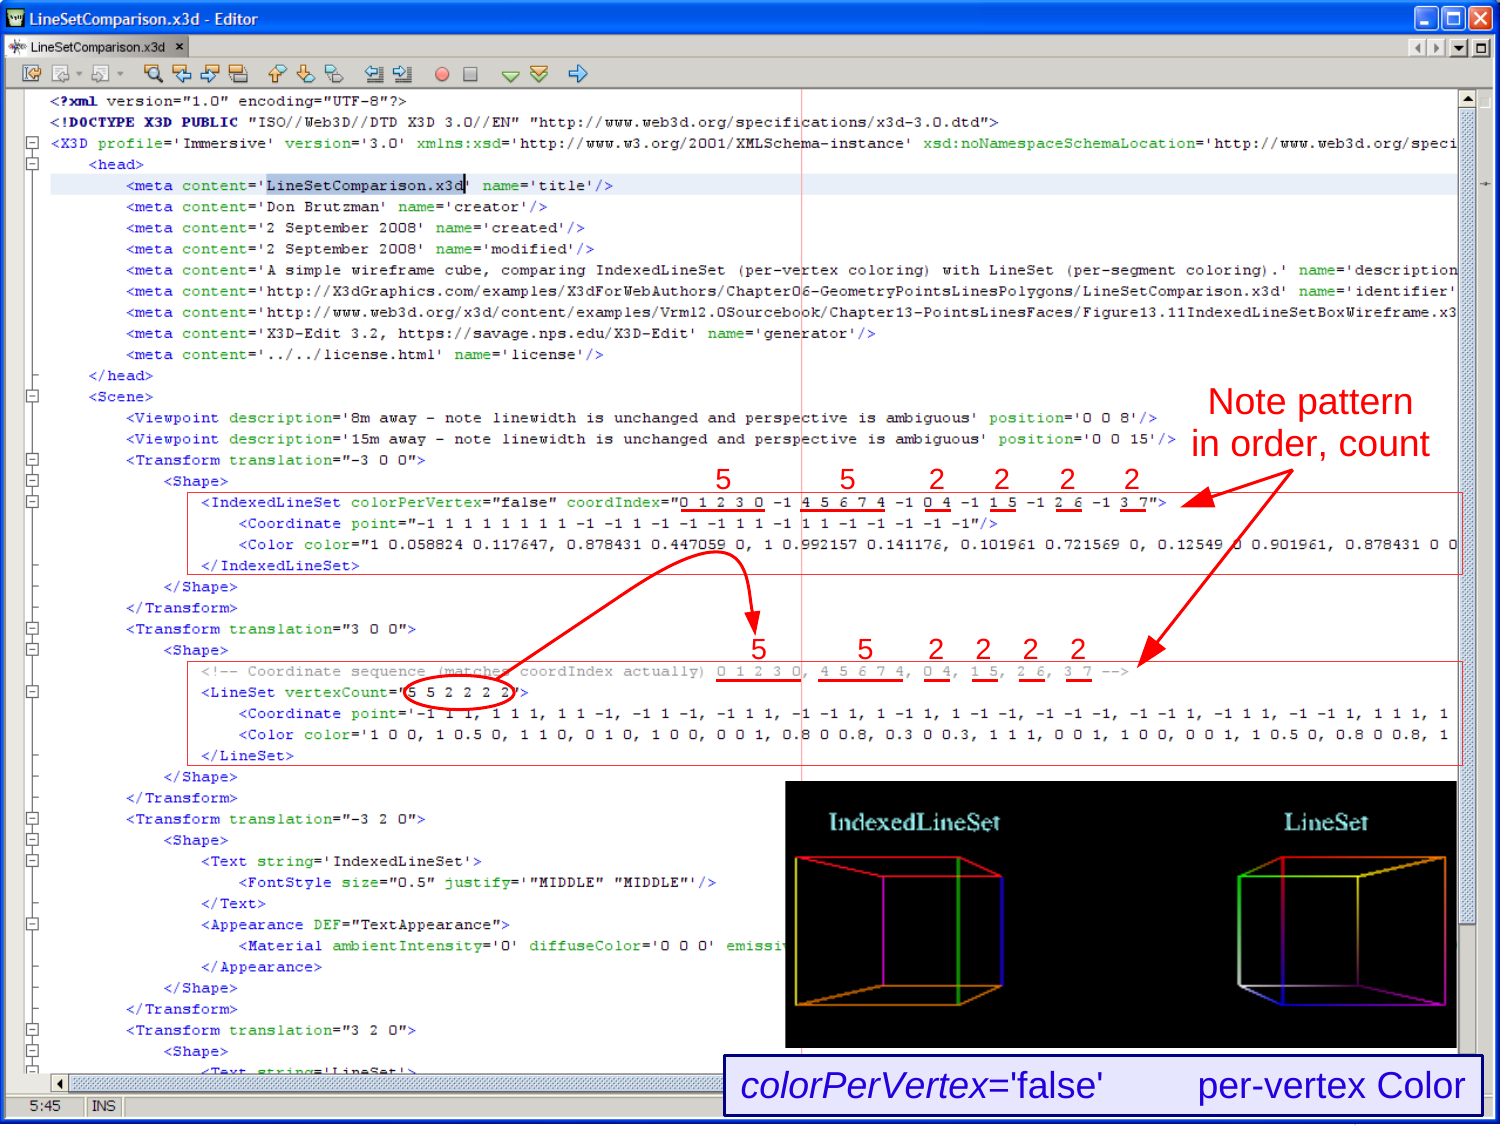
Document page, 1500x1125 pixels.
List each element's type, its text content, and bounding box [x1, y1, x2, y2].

text_box 2 [978, 455, 1025, 504]
picture [0, 0, 1500, 1125]
text_box 2 [1007, 625, 1054, 674]
text_box 2 [960, 625, 1007, 674]
text_box 5 [736, 625, 783, 674]
text_box 2 [913, 455, 960, 504]
text_box 5 [700, 455, 747, 504]
text_box 2 [1055, 625, 1102, 674]
text_box 2 [913, 625, 960, 674]
text_box colorPerVertex='false' per-vertex Color [724, 1055, 1483, 1116]
text_box 5 [842, 625, 889, 674]
text_box 5 [824, 455, 871, 504]
text_box 2 [1044, 455, 1091, 504]
text_box 2 [1109, 455, 1156, 504]
text_box Note pattern in order, count [1176, 373, 1446, 473]
